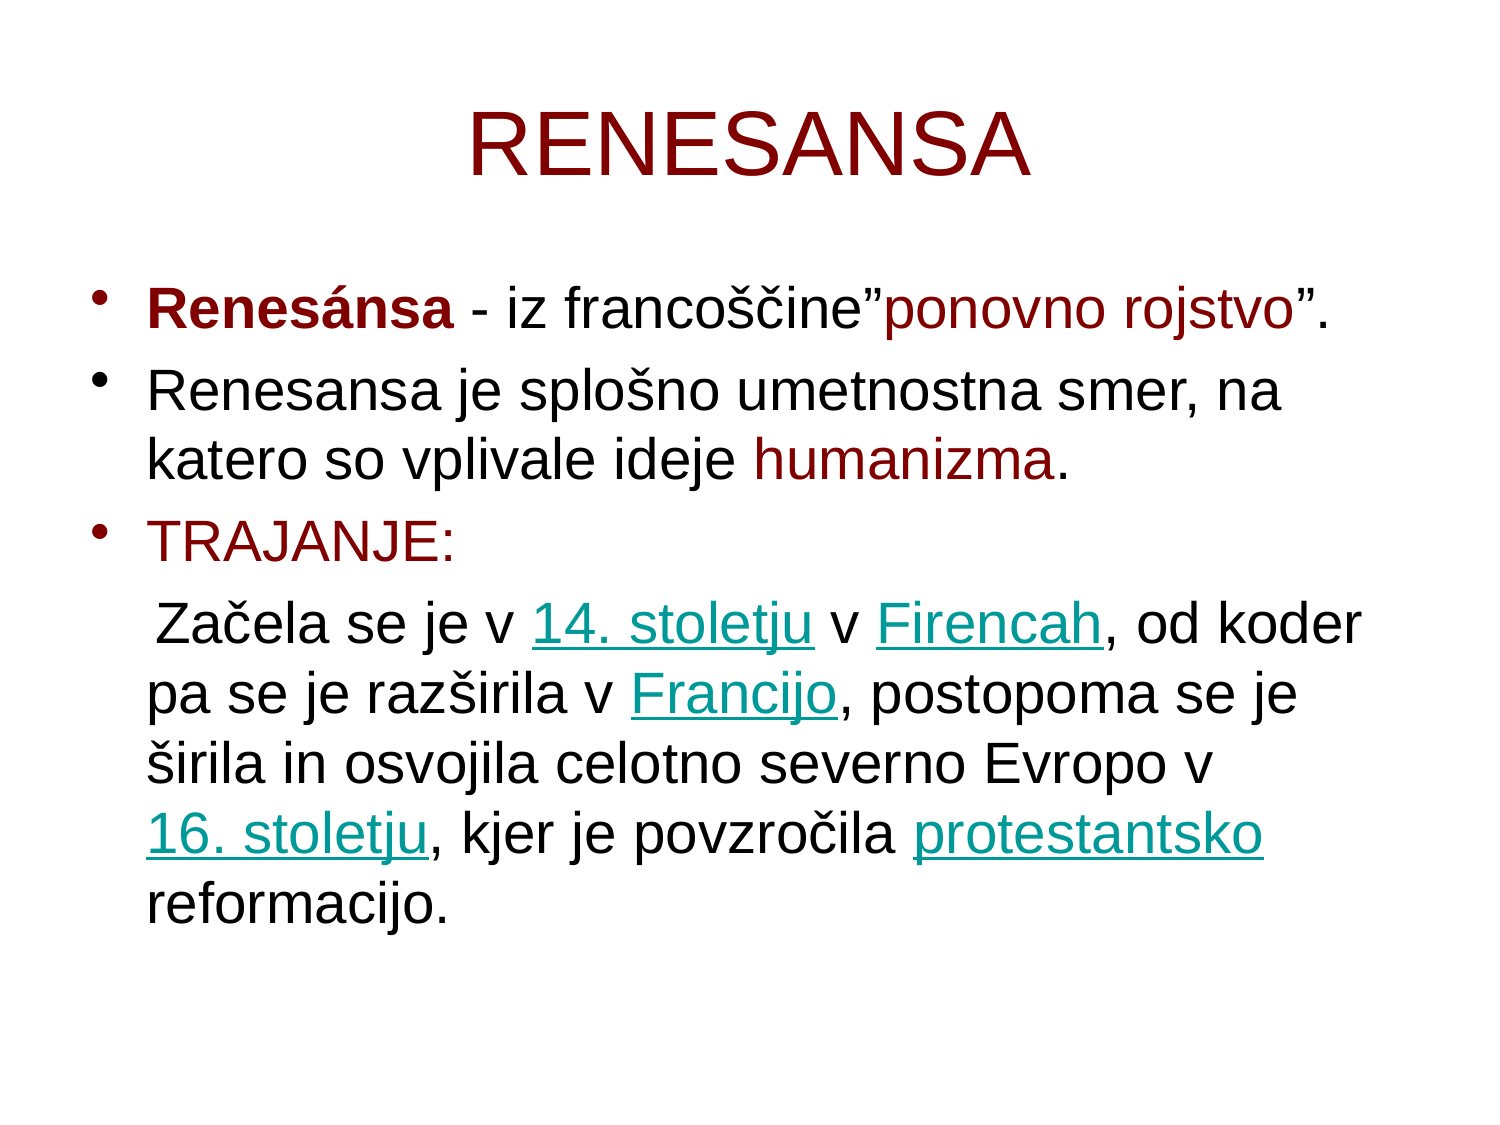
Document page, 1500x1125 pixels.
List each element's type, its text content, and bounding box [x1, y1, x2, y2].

title RENESANSA [75, 45, 1425, 233]
list Renesánsa - iz francoščine”ponovno rojstvo”. Renesansa je splošno umetnostna smer, na katero so vplivale ideje humanizma. TRAJANJE: Začela se je v 14. stoletju v Firencah, od koder pa se je razširila v Francijo, postopoma se je širila in osvojila celotno severno Evropo v 16. stoletju, kjer je povzročila protestantsko reformacijo. [75, 262, 1425, 1005]
